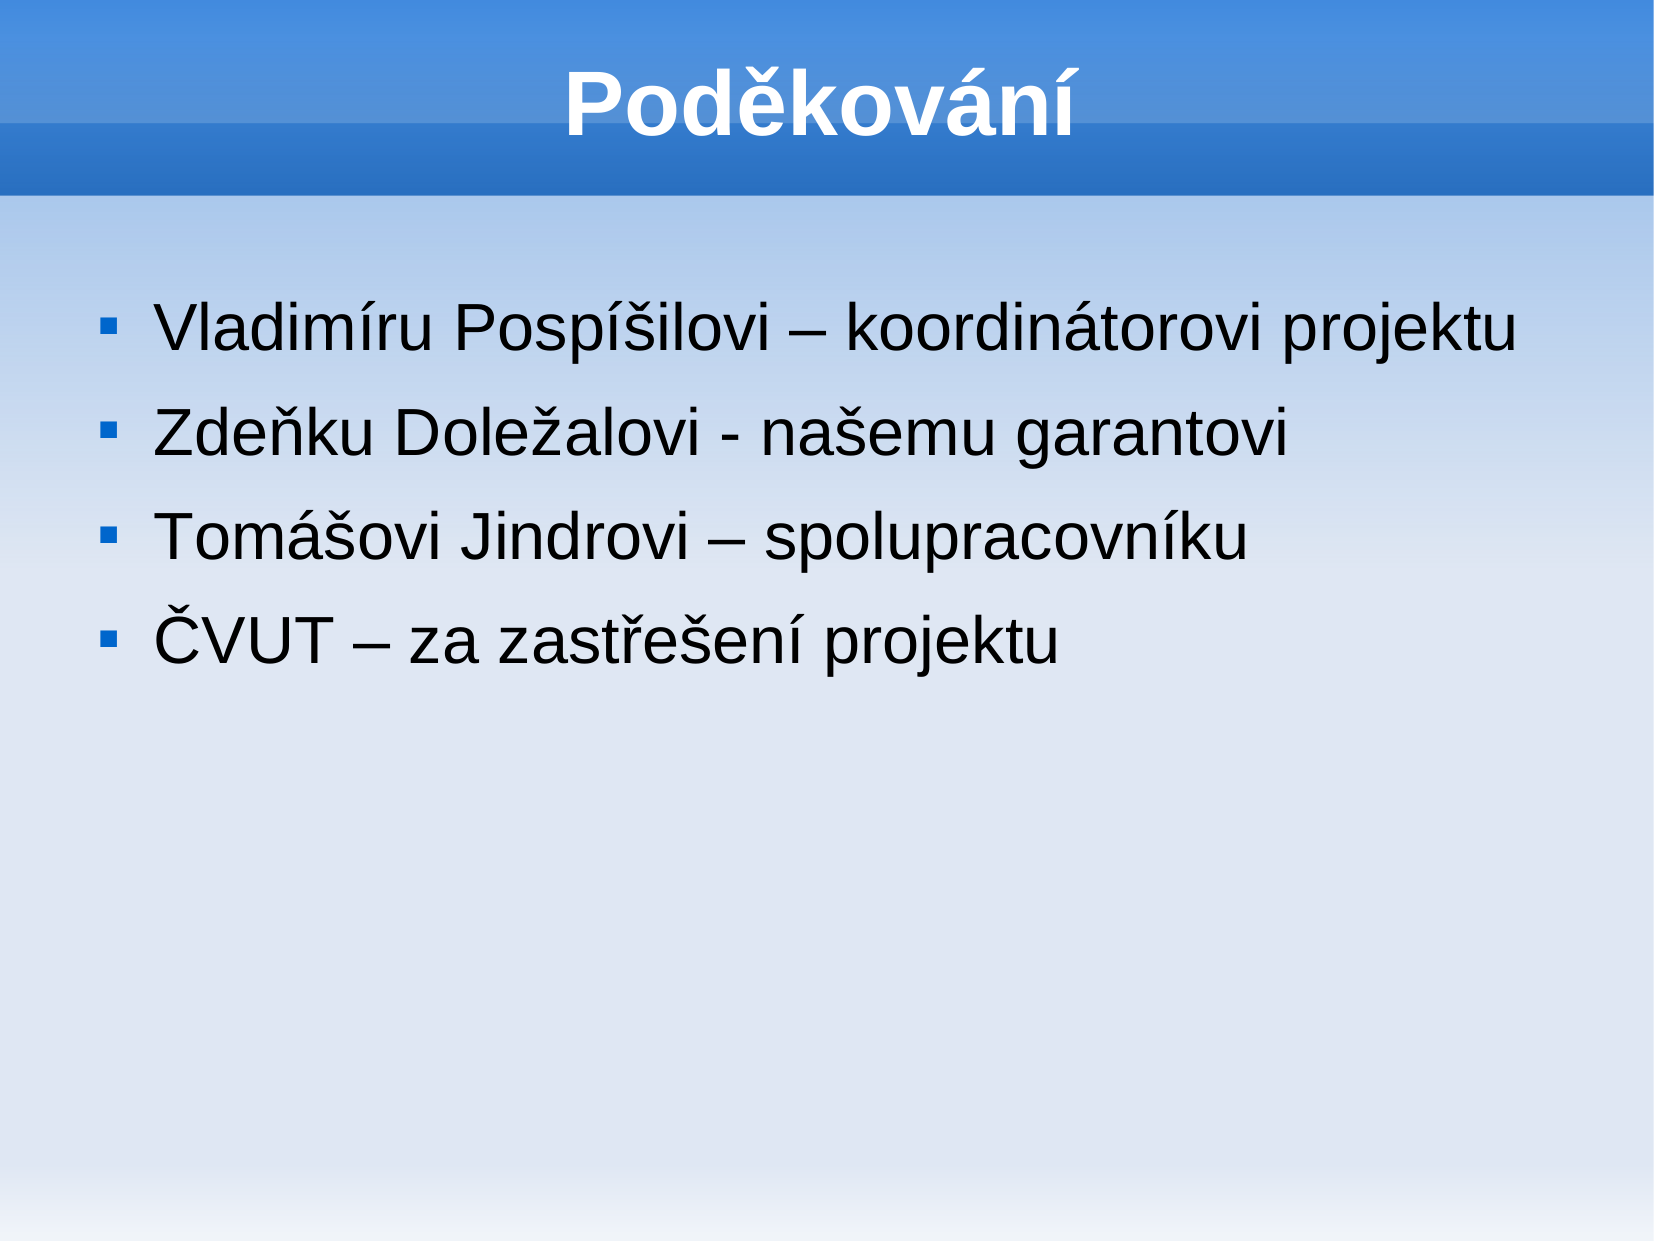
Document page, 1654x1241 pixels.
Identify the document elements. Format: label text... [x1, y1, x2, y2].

title Poděkování [76, 0, 1565, 208]
picture [0, 0, 1654, 1241]
list Vladimíru Pospíšilovi – koordinátorovi projektu Zdeňku Doležalovi - našemu garantovi Tomášovi Jindrovi – spolupracovníku ČVUT – za zastřešení projektu [82, 290, 1571, 1109]
